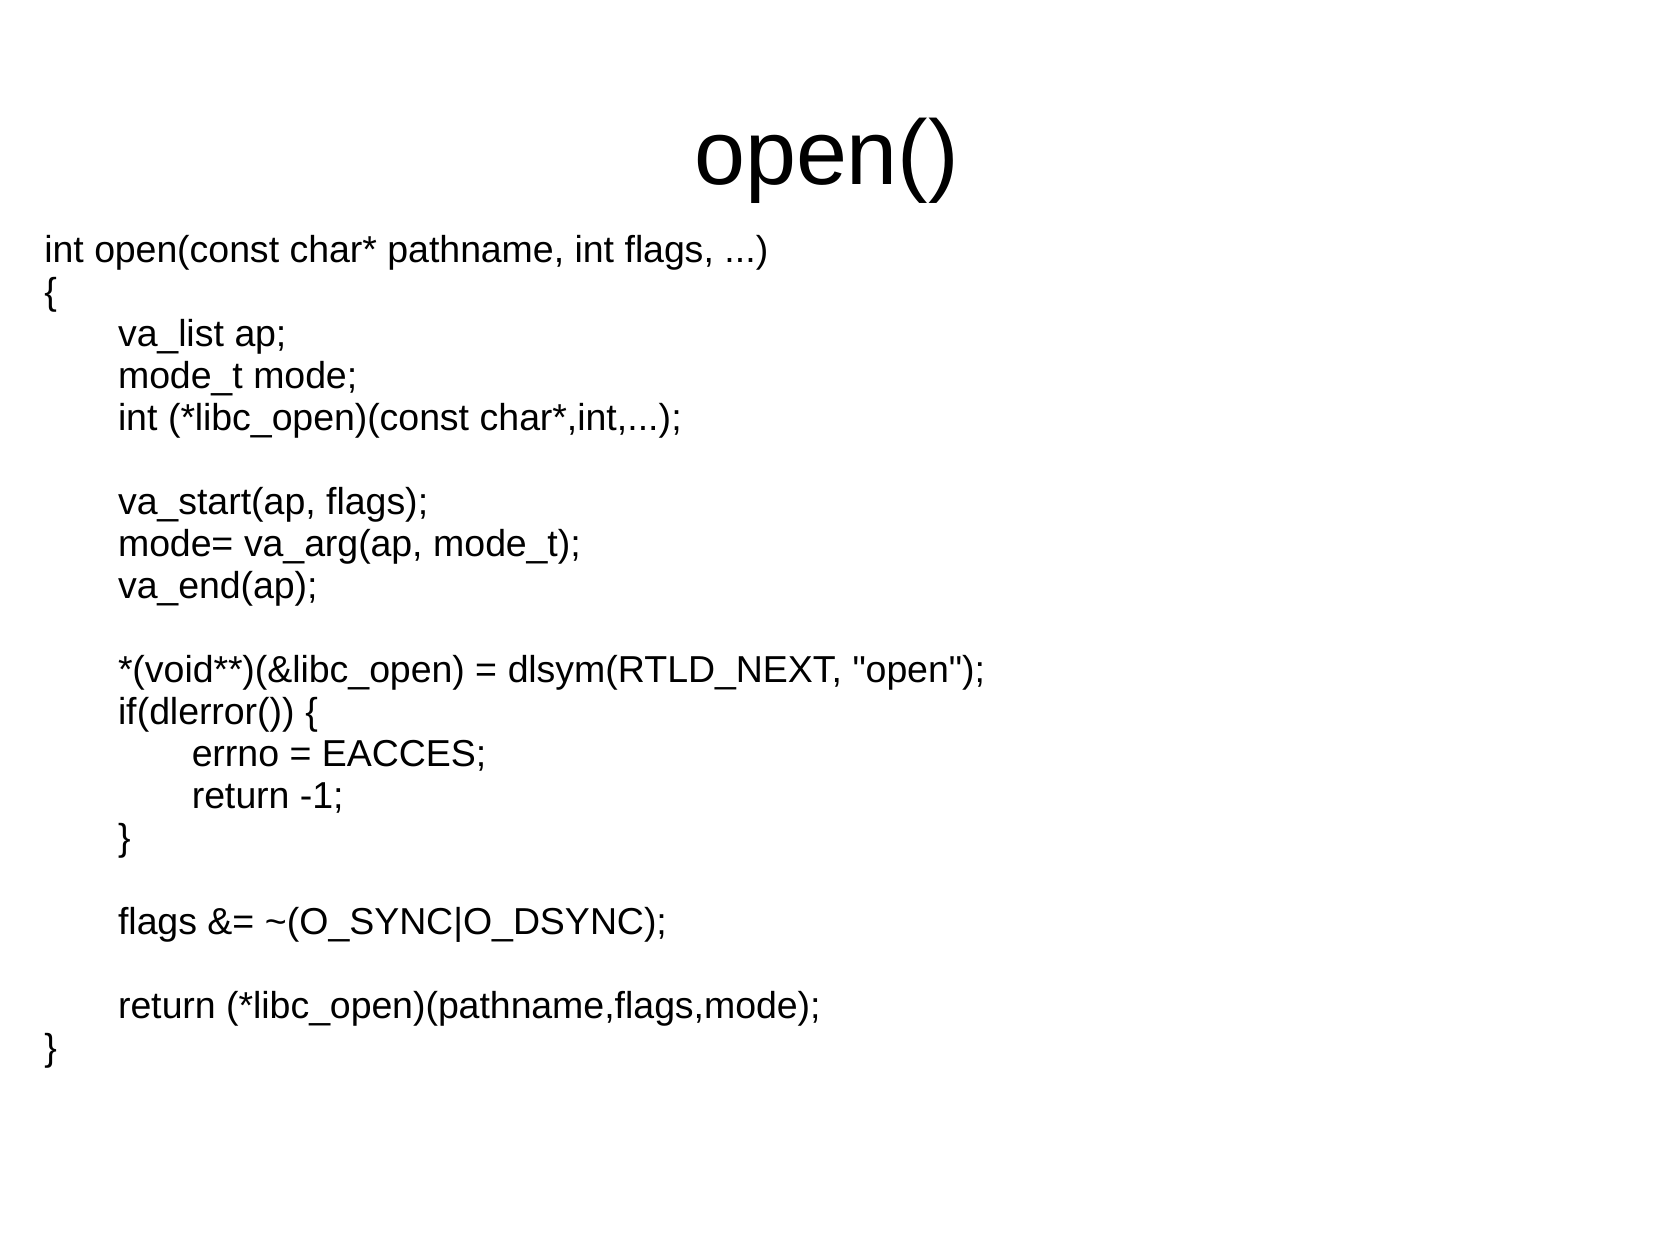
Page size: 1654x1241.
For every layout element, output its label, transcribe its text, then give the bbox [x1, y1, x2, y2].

text_box int open(const char* pathname, int flags, ...) { va_list ap; mode_t mode; int (*libc_open)(const char*,int,...); va_start(ap, flags); mode= va_arg(ap, mode_t); va_end(ap); *(void**)(&libc_open) = dlsym(RTLD_NEXT, "open"); if(dlerror()) { errno = EACCES; return -1; } flags &= ~(O_SYNC|O_DSYNC); return (*libc_open)(pathname,flags,mode); } [29, 221, 1625, 1152]
title open() [82, 56, 1571, 221]
